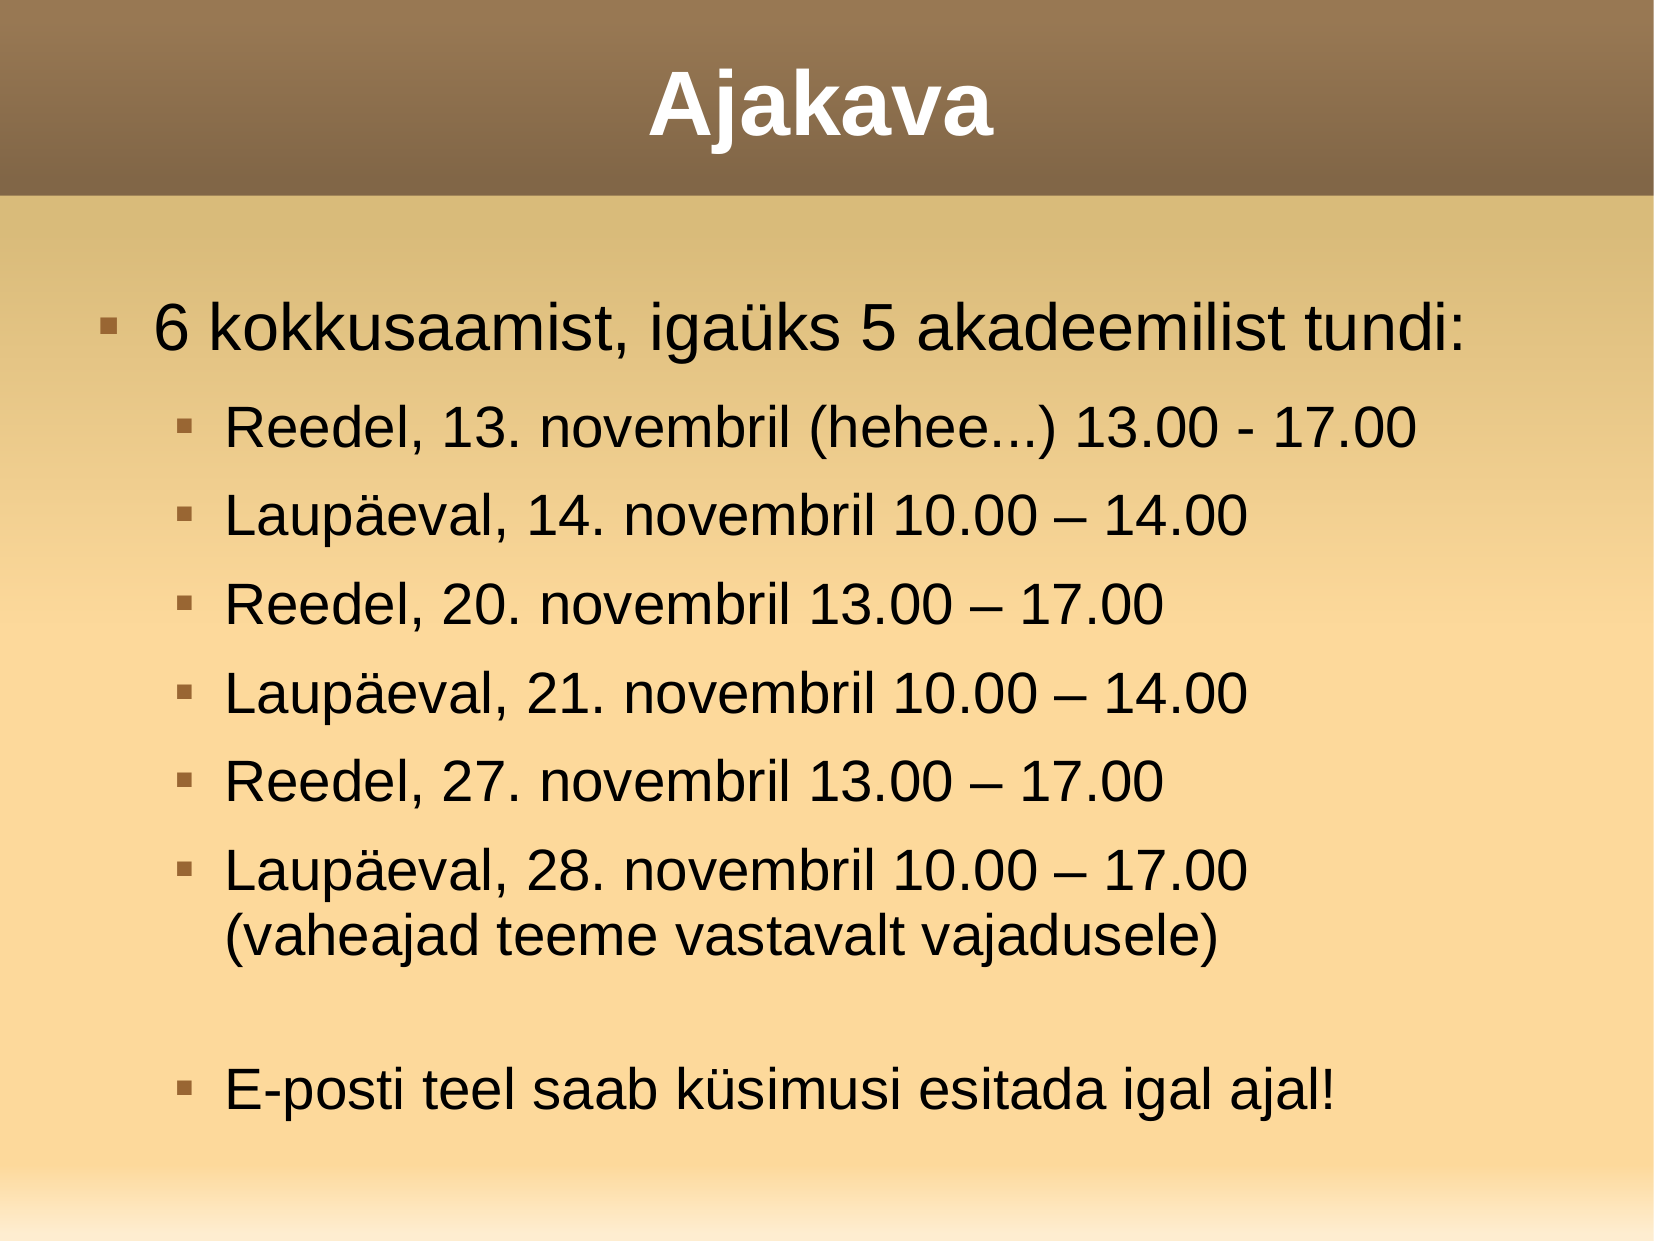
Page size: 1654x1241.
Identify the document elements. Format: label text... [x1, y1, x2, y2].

title Ajakava [76, 0, 1565, 208]
list 6 kokkusaamist, igaüks 5 akadeemilist tundi: Reedel, 13. novembril (hehee...) 13.00 - 17.00 Laupäeval, 14. novembril 10.00 – 14.00 Reedel, 20. novembril 13.00 – 17.00 Laupäeval, 21. novembril 10.00 – 14.00 Reedel, 27. novembril 13.00 – 17.00 Laupäeval, 28. novembril 10.00 – 17.00 (vaheajad teeme vastavalt vajadusele) E-posti teel saab küsimusi esitada igal ajal! [82, 290, 1571, 1122]
picture [0, 0, 1654, 1241]
